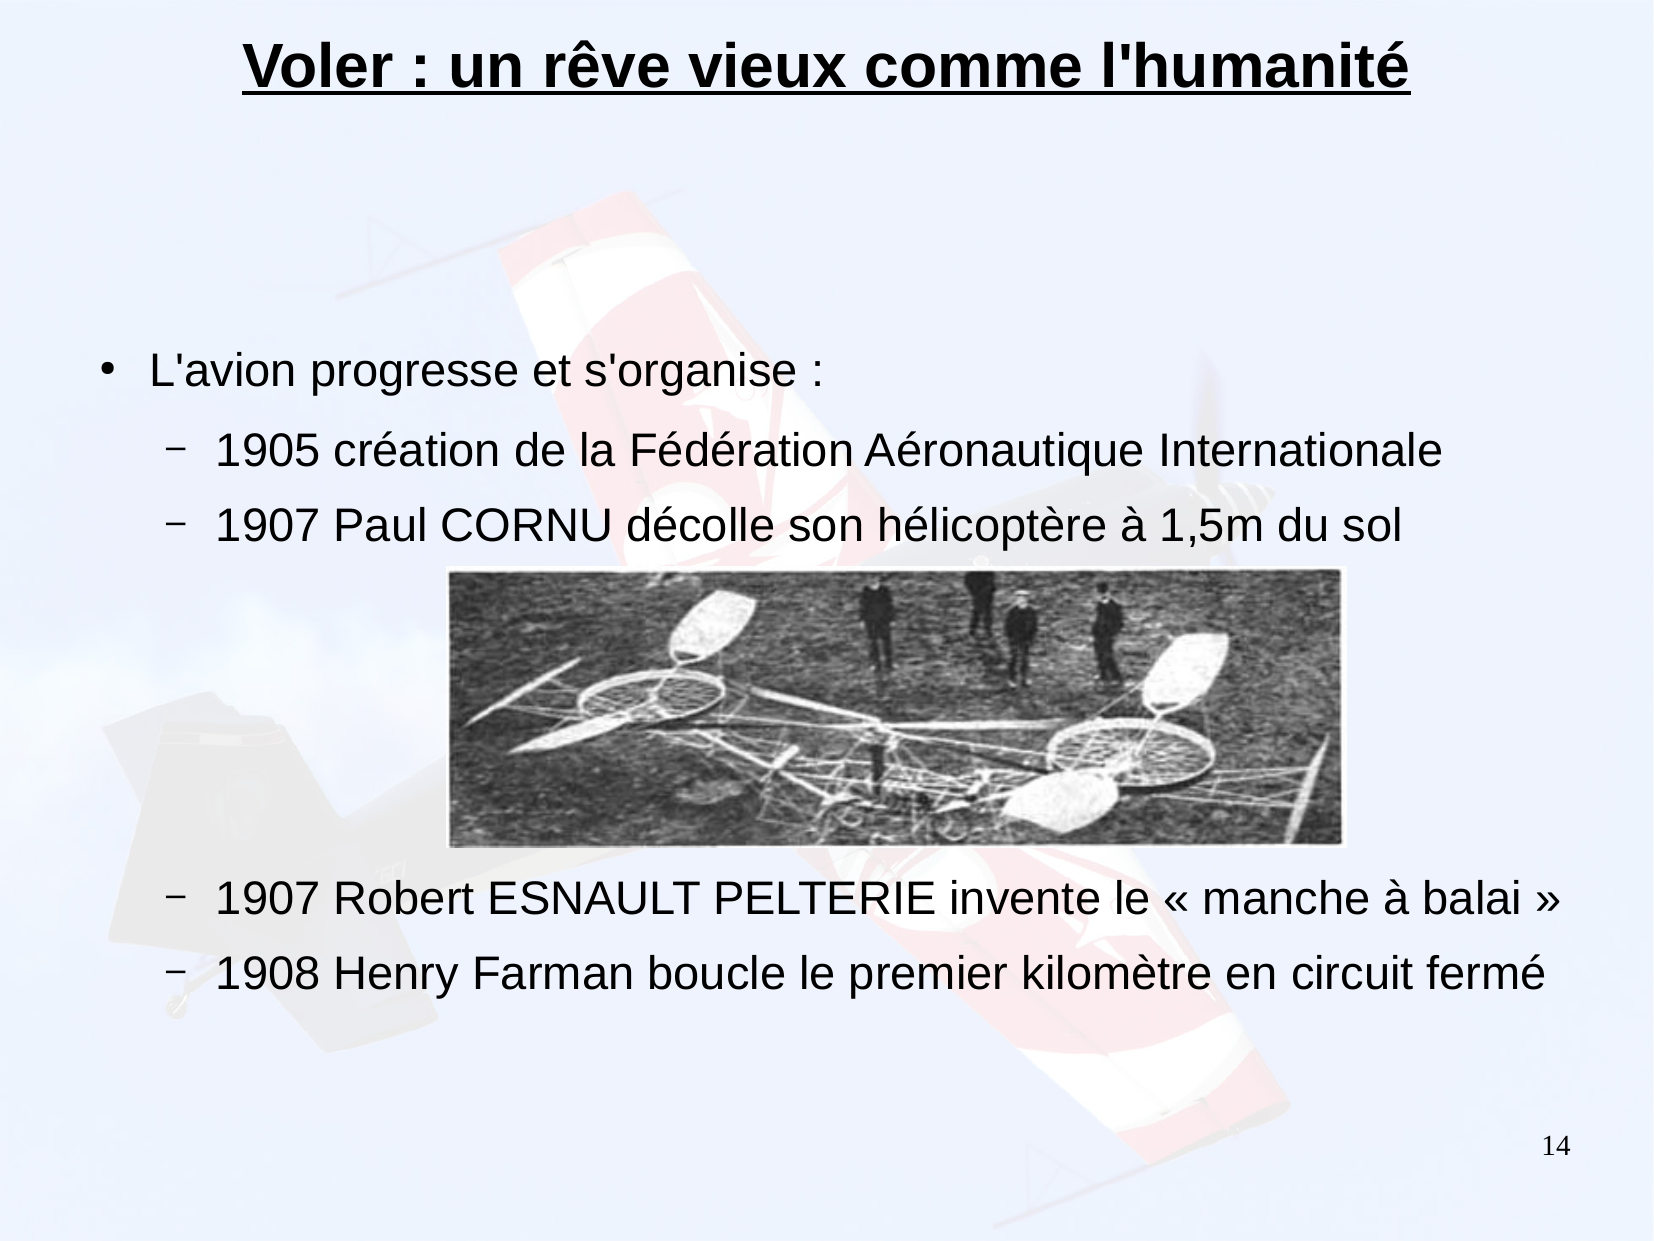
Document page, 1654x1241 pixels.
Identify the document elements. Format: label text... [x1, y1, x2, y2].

list L'avion progresse et s'organise : 1905 création de la Fédération Aéronautique Internationale 1907 Paul CORNU décolle son hélicoptère à 1,5m du sol 1907 Robert ESNAULT PELTERIE invente le « manche à balai » 1908 Henry Farman boucle le premier kilomètre en circuit fermé [82, 343, 1571, 1063]
picture [0, 0, 1654, 1241]
title Voler : un rêve vieux comme l'humanité [82, 31, 1571, 101]
